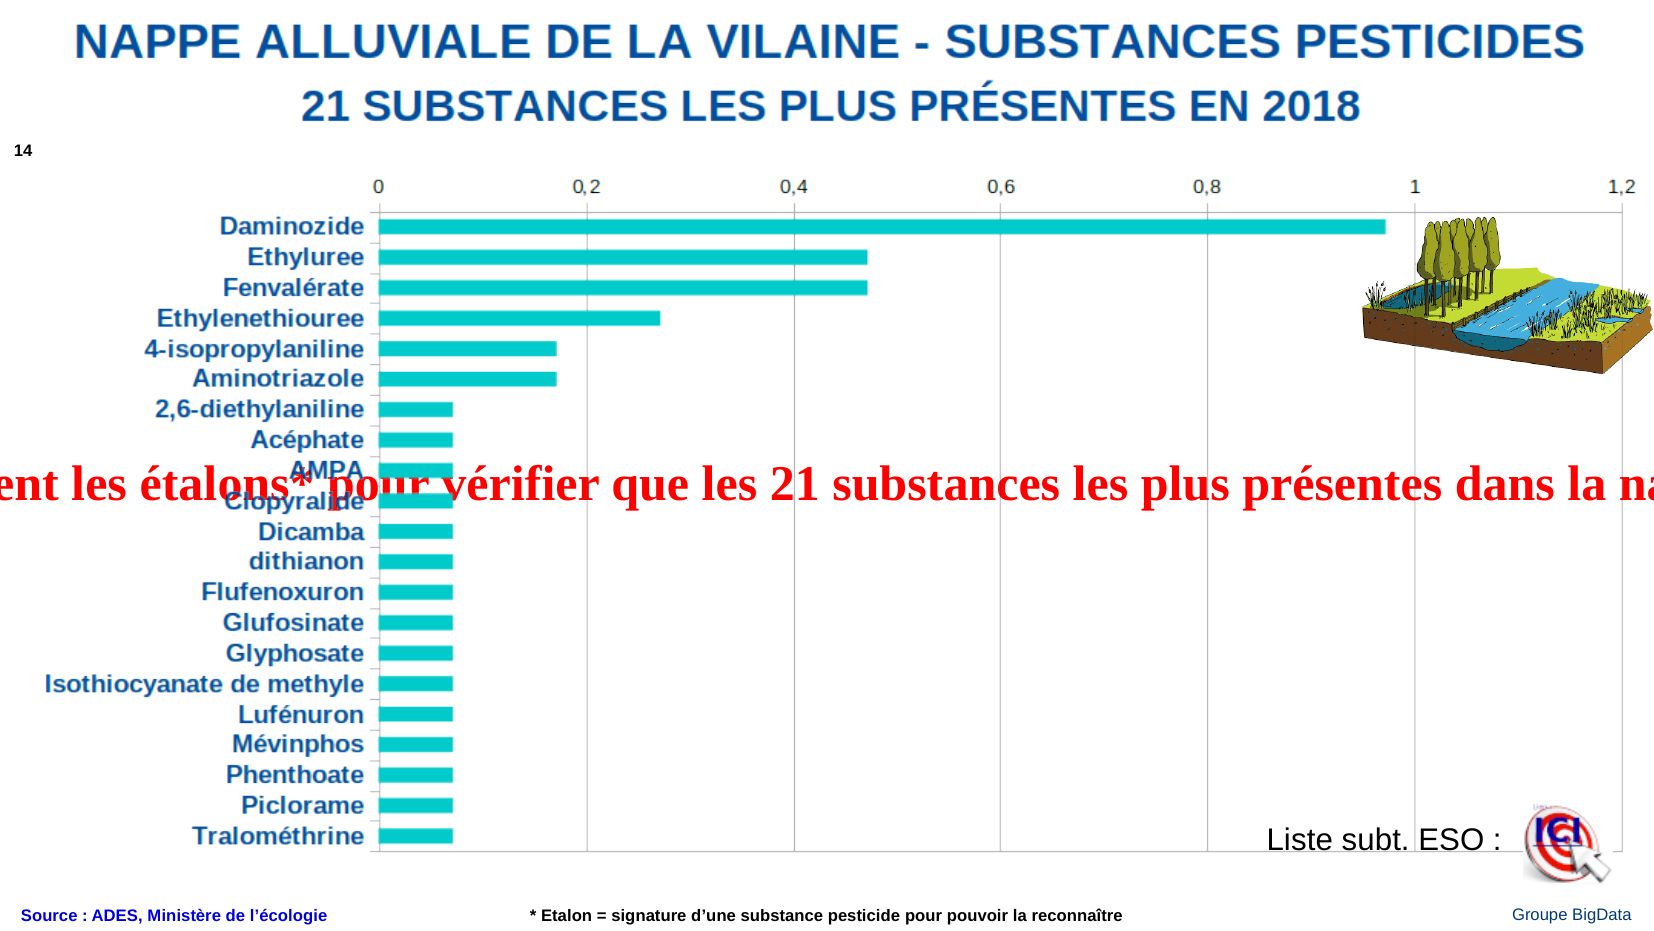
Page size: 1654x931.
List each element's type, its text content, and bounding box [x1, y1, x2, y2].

picture [0, 0, 1654, 931]
text_box Source : ADES, Ministère de l’écologie [6, 898, 343, 931]
